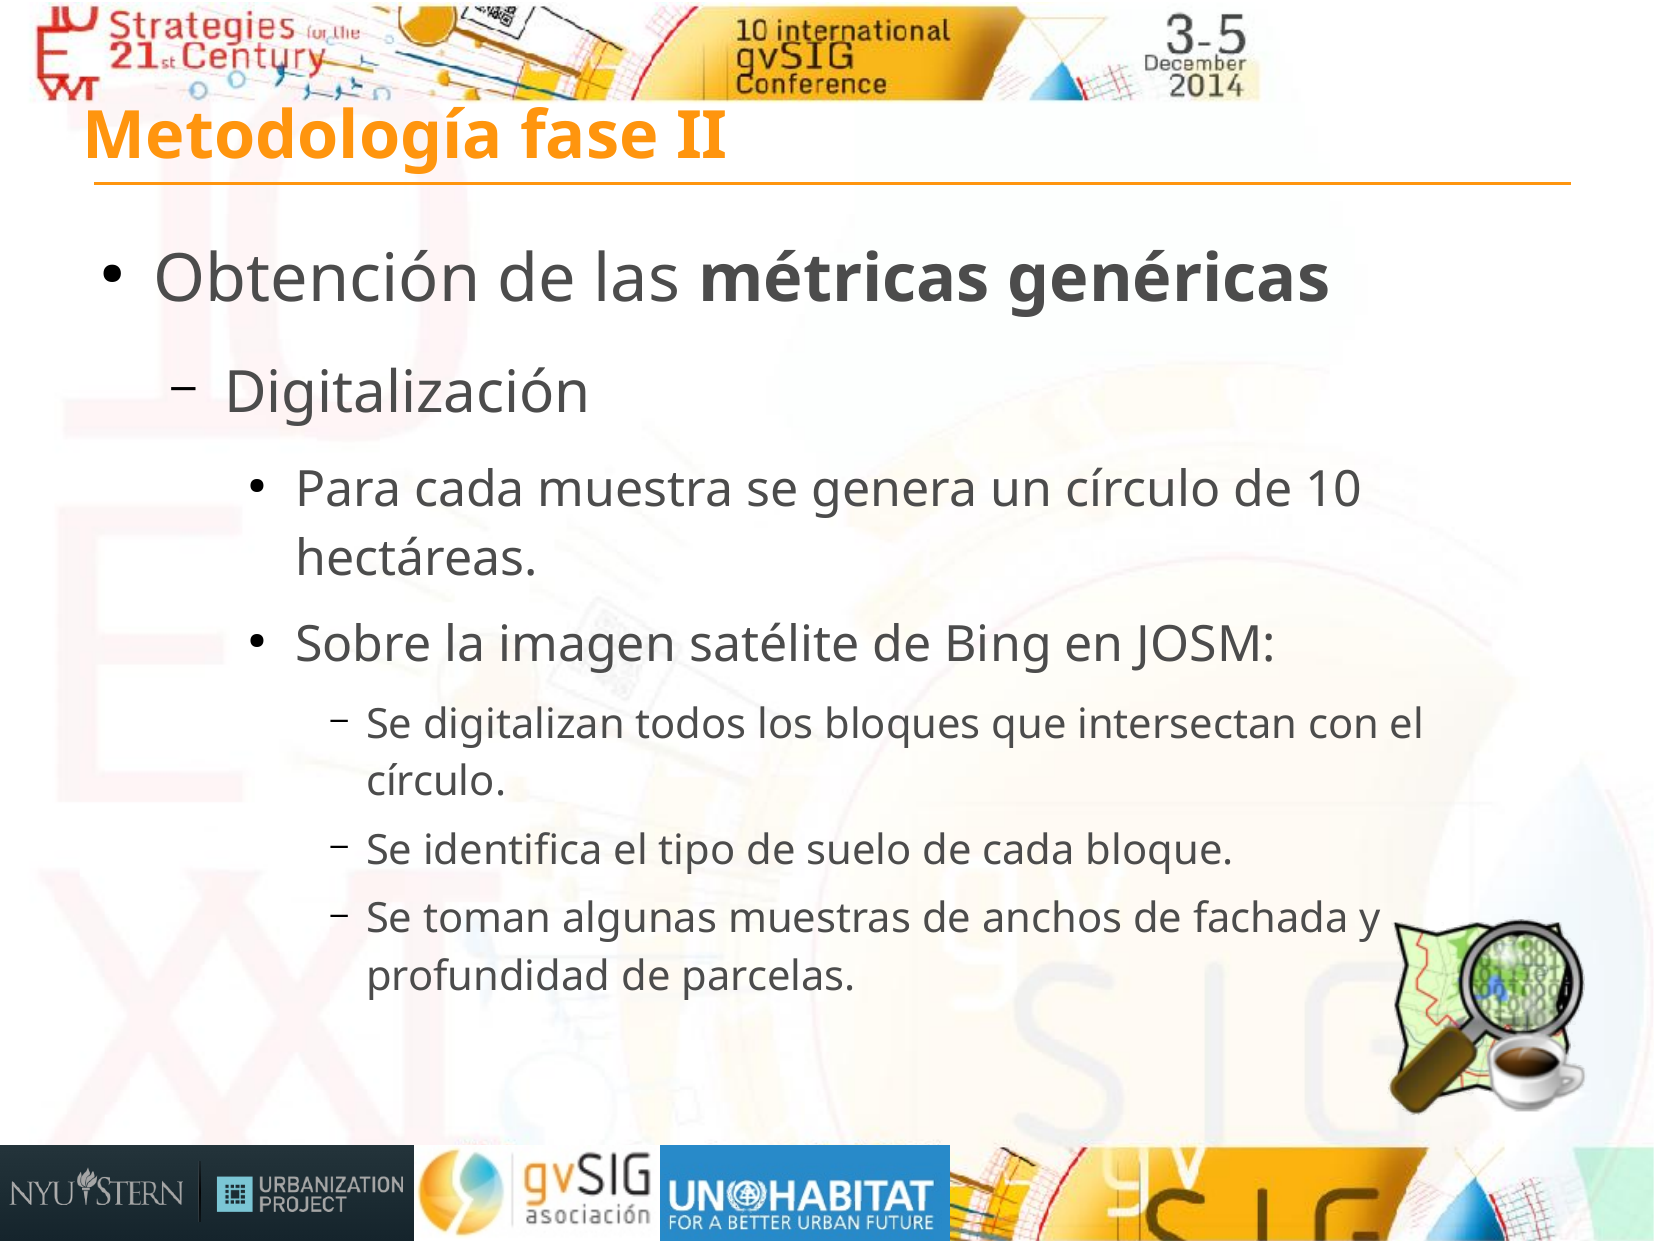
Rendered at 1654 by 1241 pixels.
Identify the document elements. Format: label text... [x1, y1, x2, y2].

title Metodología fase II [82, 88, 1571, 178]
list Obtención de las métricas genéricas Digitalización Para cada muestra se genera un círculo de 10 hectáreas. Sobre la imagen satélite de Bing en JOSM: Se digitalizan todos los bloques que intersectan con el círculo. Se identifica el tipo de suelo de cada bloque. Se toman algunas muestras de anchos de fachada y profundidad de parcelas. [82, 230, 1565, 1093]
picture [0, 2, 1654, 1241]
